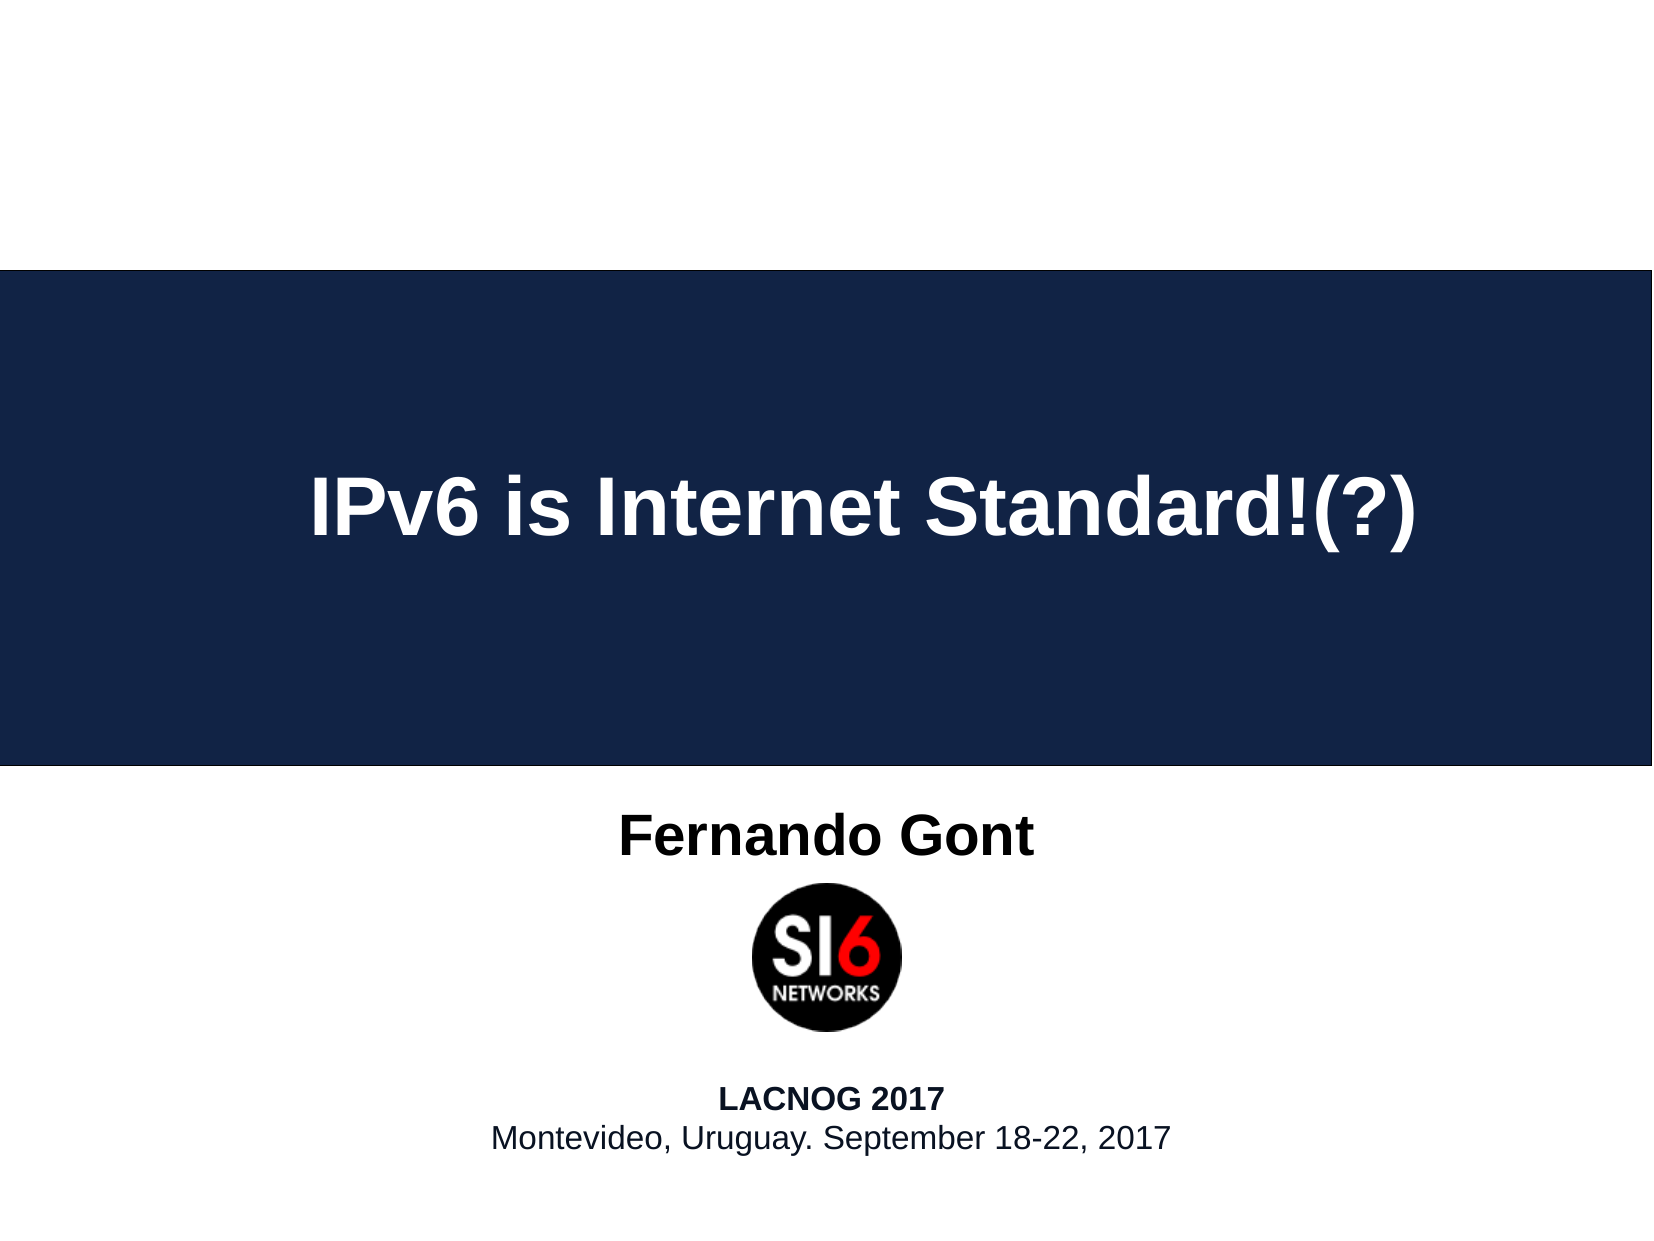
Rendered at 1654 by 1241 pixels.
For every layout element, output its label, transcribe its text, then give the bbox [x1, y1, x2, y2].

list IPv6 is Internet Standard!(?) [67, 375, 1591, 601]
picture [752, 883, 902, 1032]
list LACNOG 2017 Montevideo, Uruguay. September 18-22, 2017 [331, 1080, 1262, 1214]
